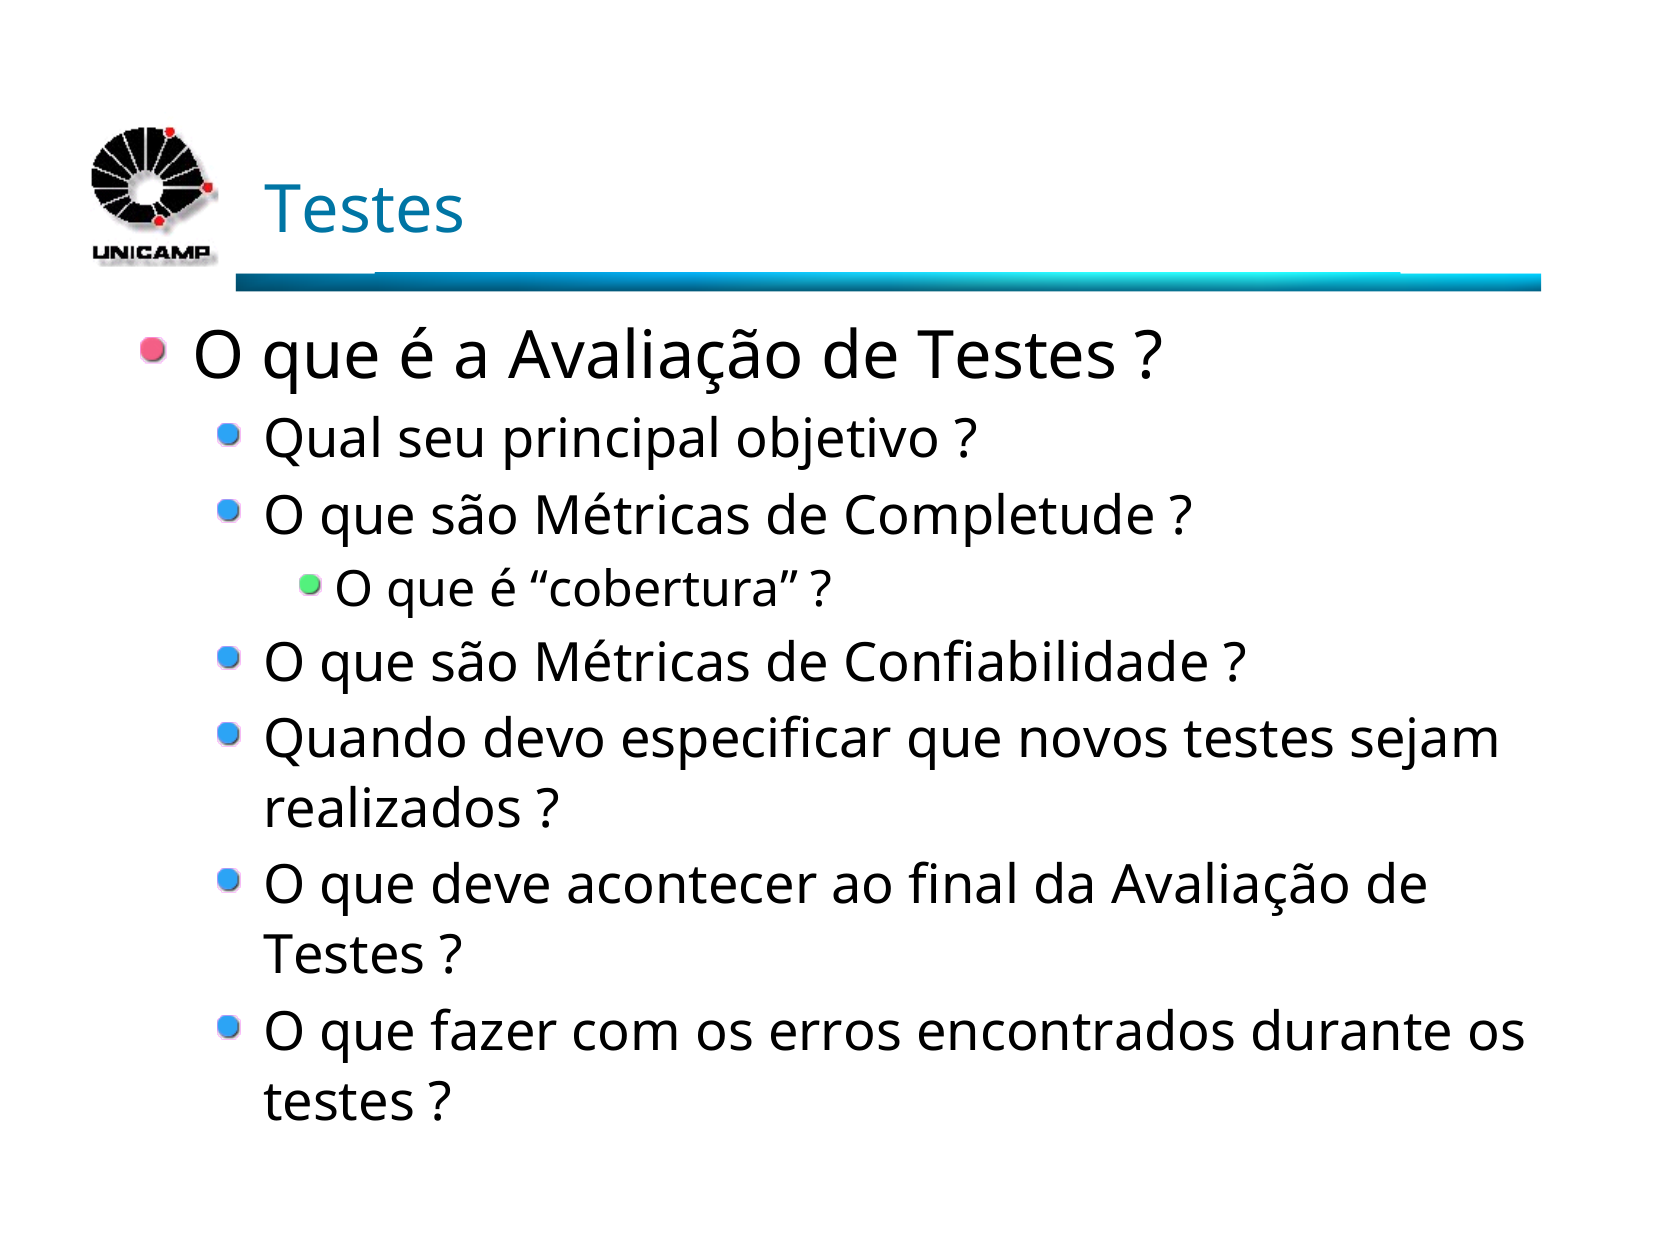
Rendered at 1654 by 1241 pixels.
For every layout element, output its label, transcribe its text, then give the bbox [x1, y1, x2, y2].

picture [125, 272, 1654, 295]
title Testes [264, 57, 1534, 250]
list O que é a Avaliação de Testes ? Qual seu principal objetivo ? O que são Métricas de Completude ? O que é “cobertura” ? O que são Métricas de Confiabilidade ? Quando devo especificar que novos testes sejam realizados ? O que deve acontecer ao final da Avaliação de Testes ? O que fazer com os erros encontrados durante os testes ? [121, 309, 1534, 1167]
